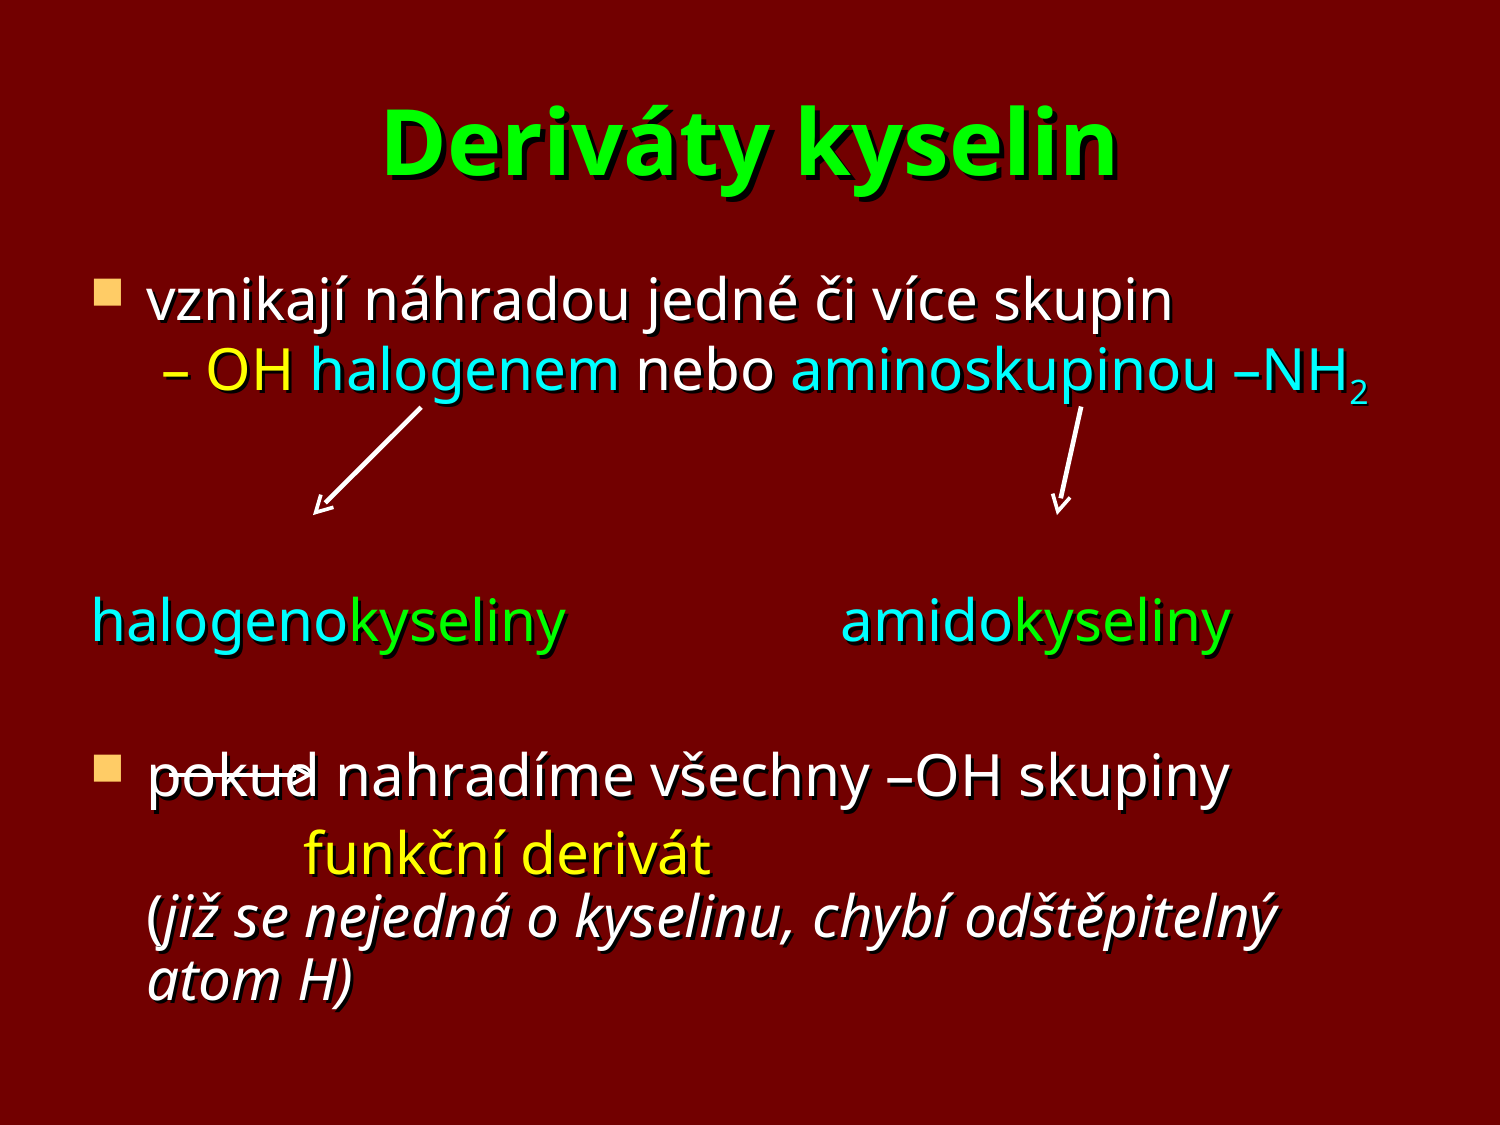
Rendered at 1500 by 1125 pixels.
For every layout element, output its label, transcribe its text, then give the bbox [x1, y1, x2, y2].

list vznikají náhradou jedné či více skupin – OH halogenem nebo aminoskupinou –NH2 halogenokyseliny amidokyseliny pokud nahradíme všechny –OH skupiny funkční derivát (již se nejedná o kyselinu, chybí odštěpitelný atom H) [75, 262, 1426, 1021]
title Deriváty kyselin [75, 45, 1426, 233]
